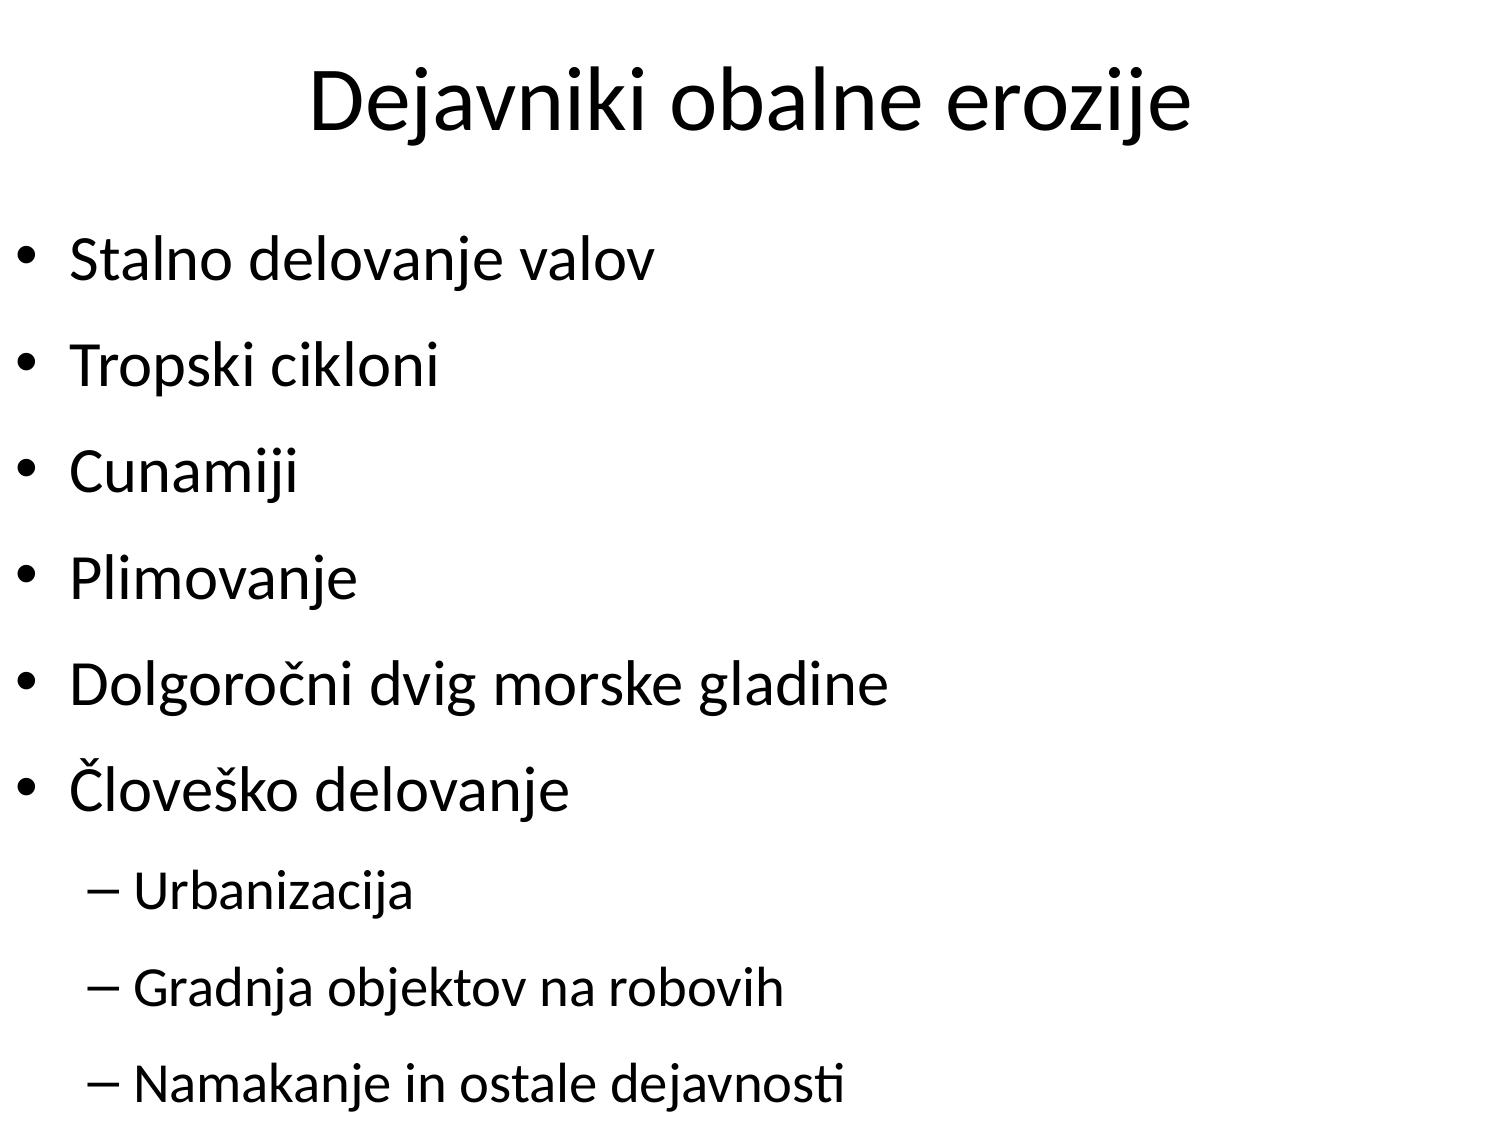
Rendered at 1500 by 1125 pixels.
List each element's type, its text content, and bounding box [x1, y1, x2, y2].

title Dejavniki obalne erozije [76, 0, 1427, 188]
list Stalno delovanje valov Tropski cikloni Cunamiji Plimovanje Dolgoročni dvig morske gladine Človeško delovanje Urbanizacija Gradnja objektov na robovih Namakanje in ostale dejavnosti [0, 208, 1500, 1125]
